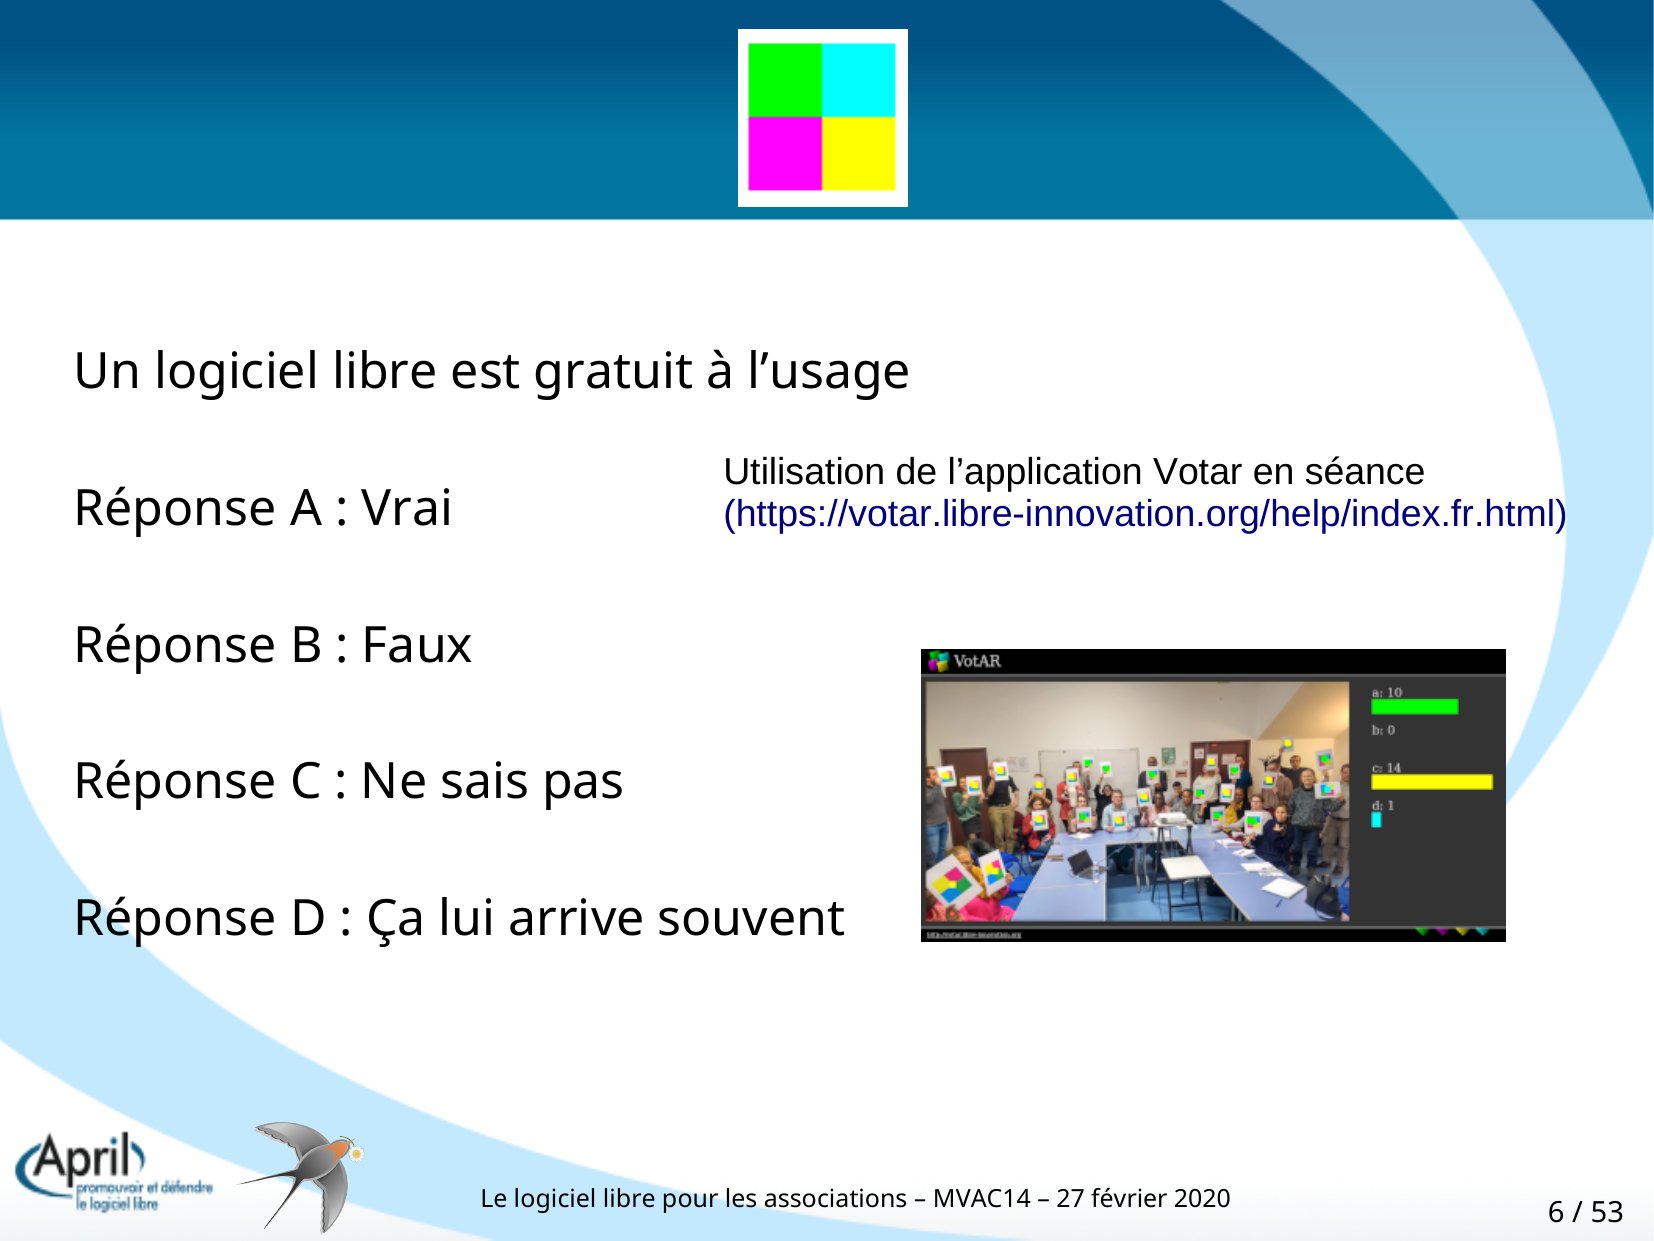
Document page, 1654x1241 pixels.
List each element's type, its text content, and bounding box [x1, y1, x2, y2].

text_box Un logiciel libre est gratuit à l’usage Réponse A : Vrai Réponse B : Faux Réponse C : Ne sais pas Réponse D : Ça lui arrive souvent [59, 328, 1600, 1063]
picture [0, 0, 1654, 1241]
text_box Utilisation de l’application Votar en séance (https://votar.libre-innovation.org/help/index.fr.html) [708, 442, 1595, 584]
